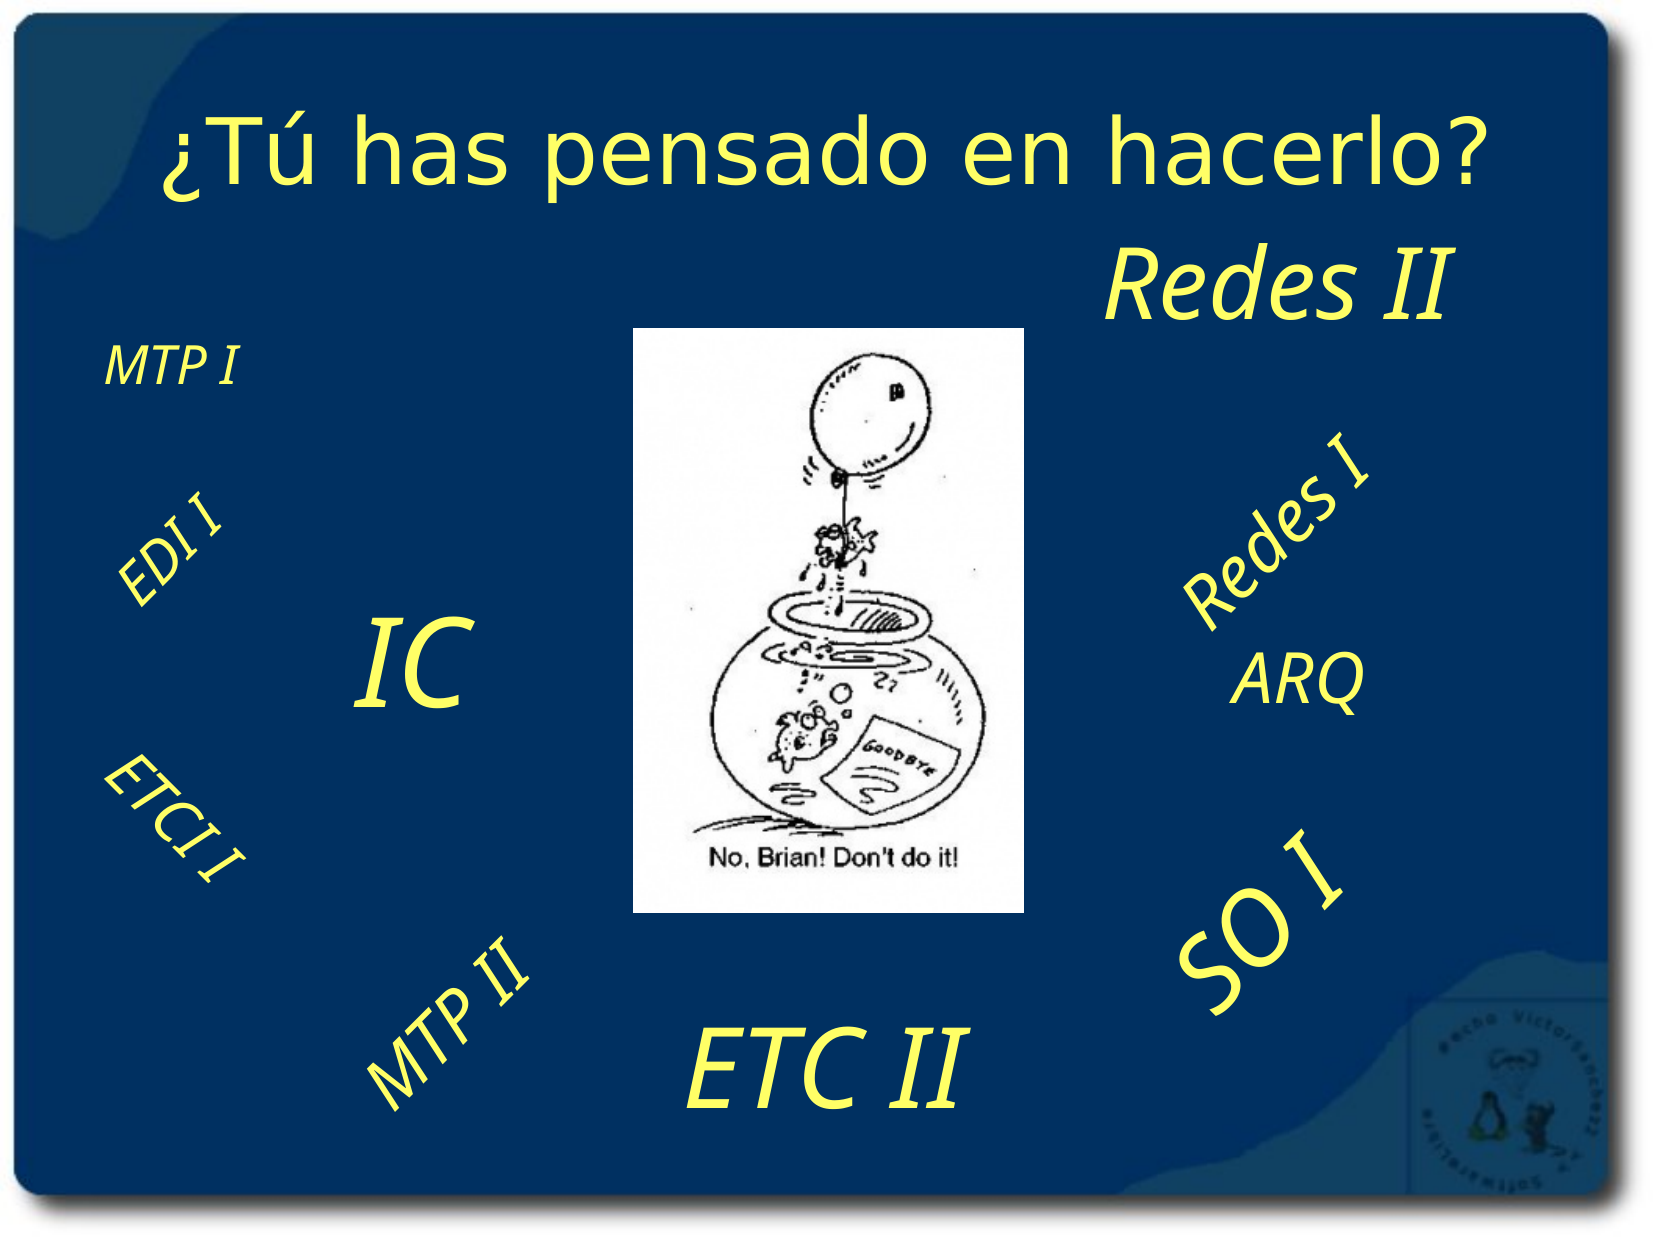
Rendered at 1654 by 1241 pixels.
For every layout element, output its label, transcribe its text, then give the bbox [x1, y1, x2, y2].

text_box IC [295, 565, 532, 768]
text_box MTP I [88, 318, 281, 415]
text_box Redes II [1062, 250, 1490, 370]
text_box Redes I [1122, 382, 1430, 691]
text_box ETC II [667, 980, 1060, 1165]
text_box SO I [1122, 767, 1421, 1067]
text_box EDI I [80, 442, 281, 643]
text_box MTP II [324, 875, 601, 1152]
picture [0, 0, 1654, 1241]
text_box ETCI I [67, 714, 308, 955]
title ¿Tú has pensado en hacerlo? [82, 56, 1571, 250]
text_box ARQ [1219, 620, 1407, 742]
